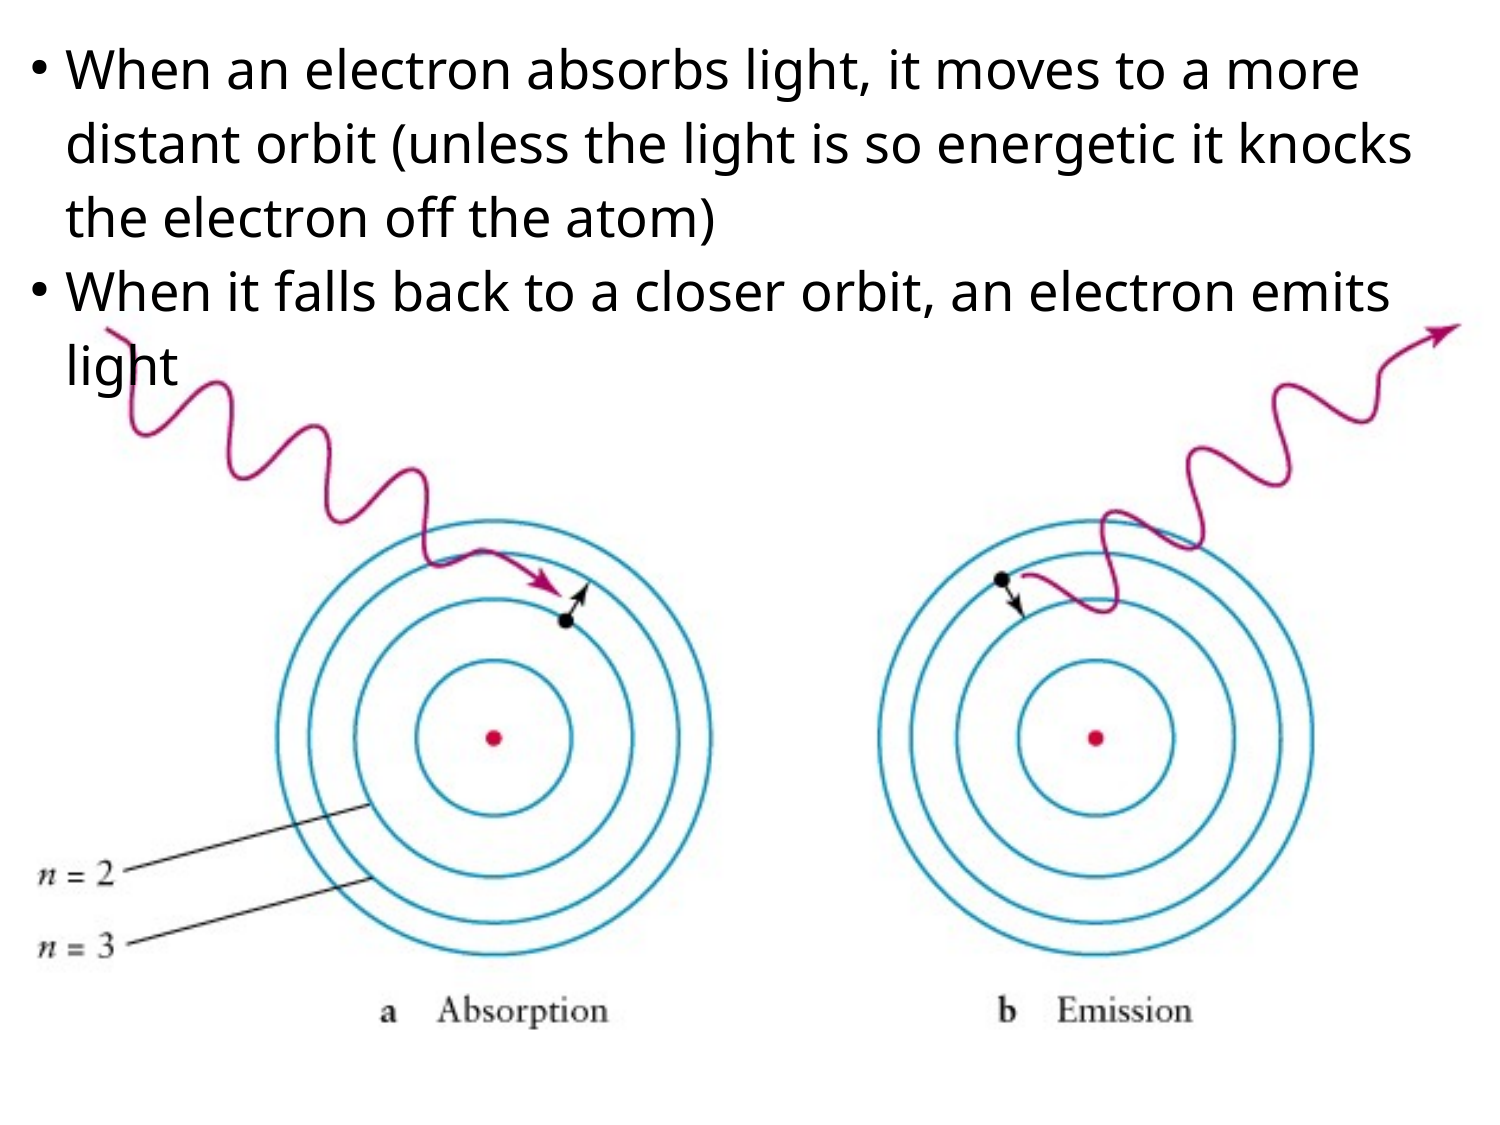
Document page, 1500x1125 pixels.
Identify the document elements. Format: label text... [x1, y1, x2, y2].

text_box When an electron absorbs light, it moves to a more distant orbit (unless the light is so energetic it knocks the electron off the atom) When it falls back to a closer orbit, an electron emits light [15, 24, 1490, 315]
picture [0, 270, 1500, 1125]
